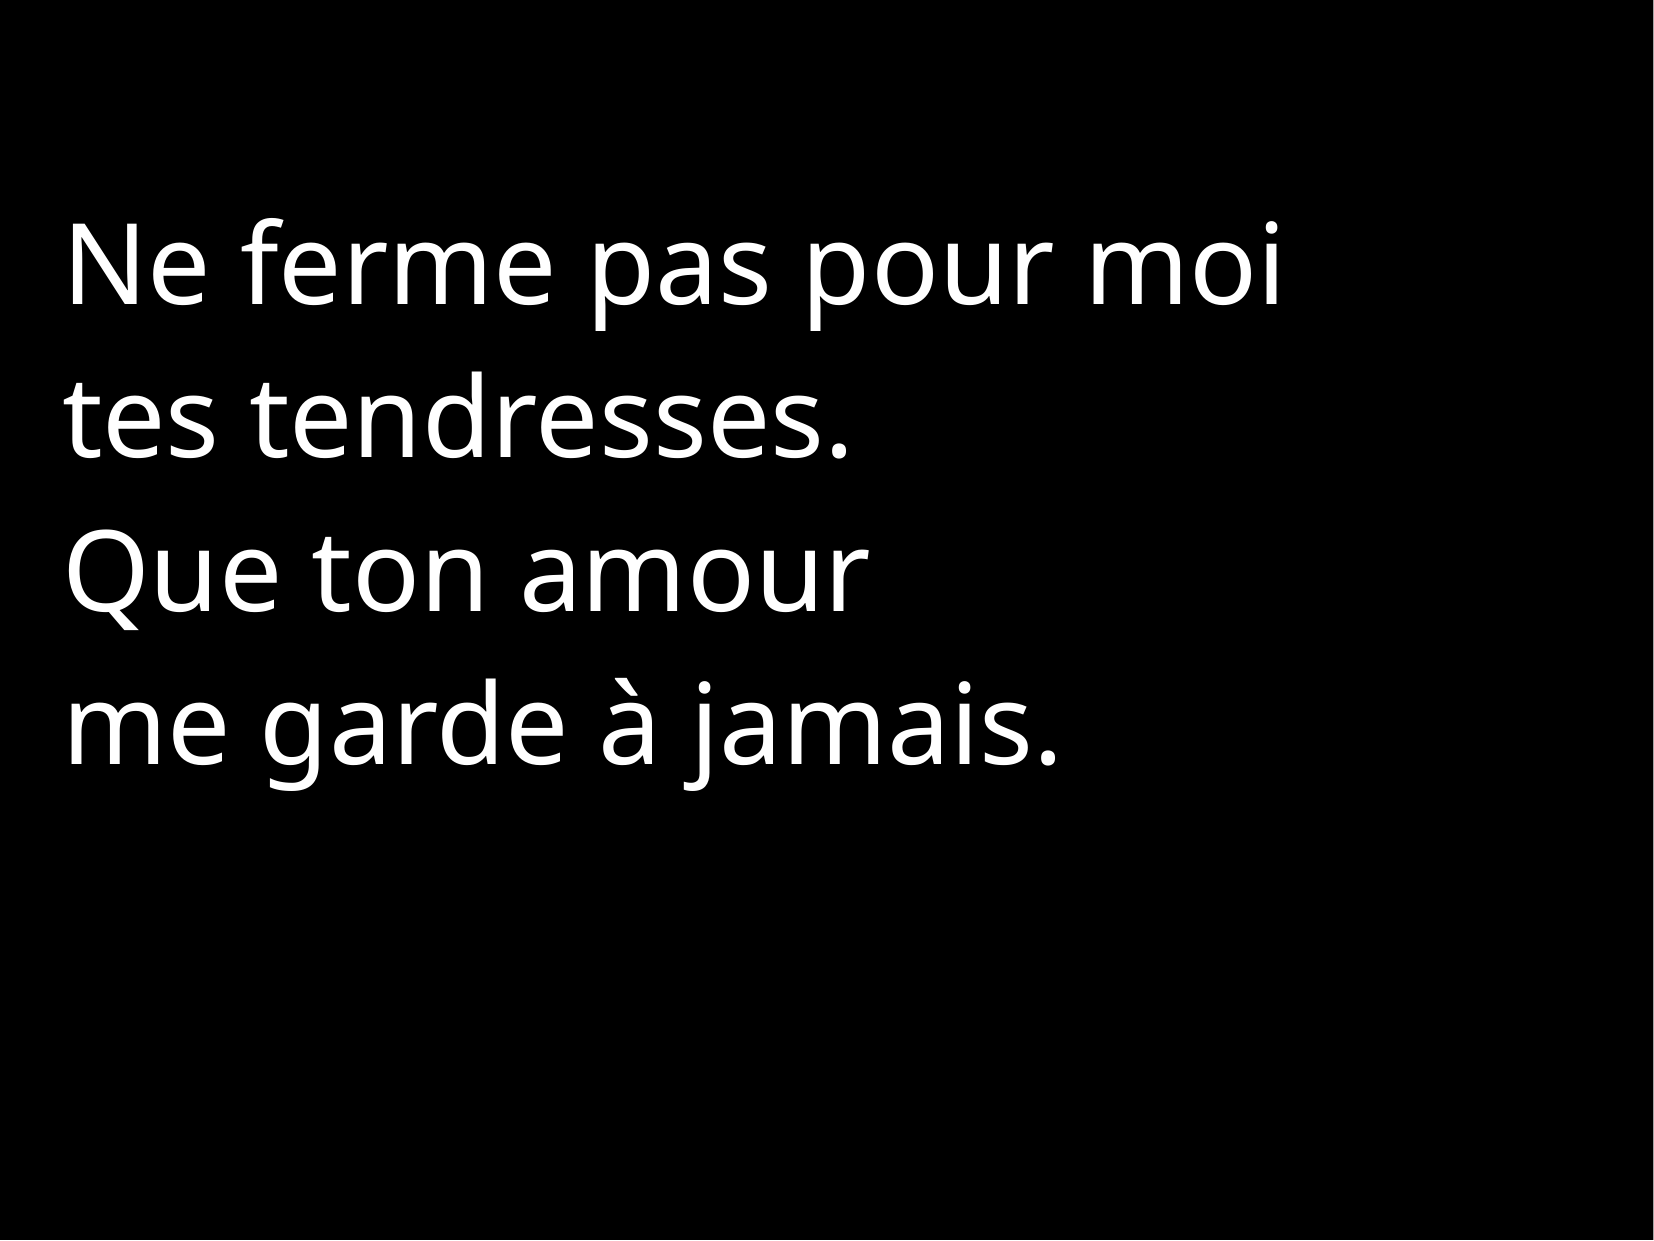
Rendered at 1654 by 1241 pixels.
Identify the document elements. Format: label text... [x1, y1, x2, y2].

text_box Ne ferme pas pour moi tes tendresses. Que ton amour me garde à jamais. [47, 23, 1607, 1193]
